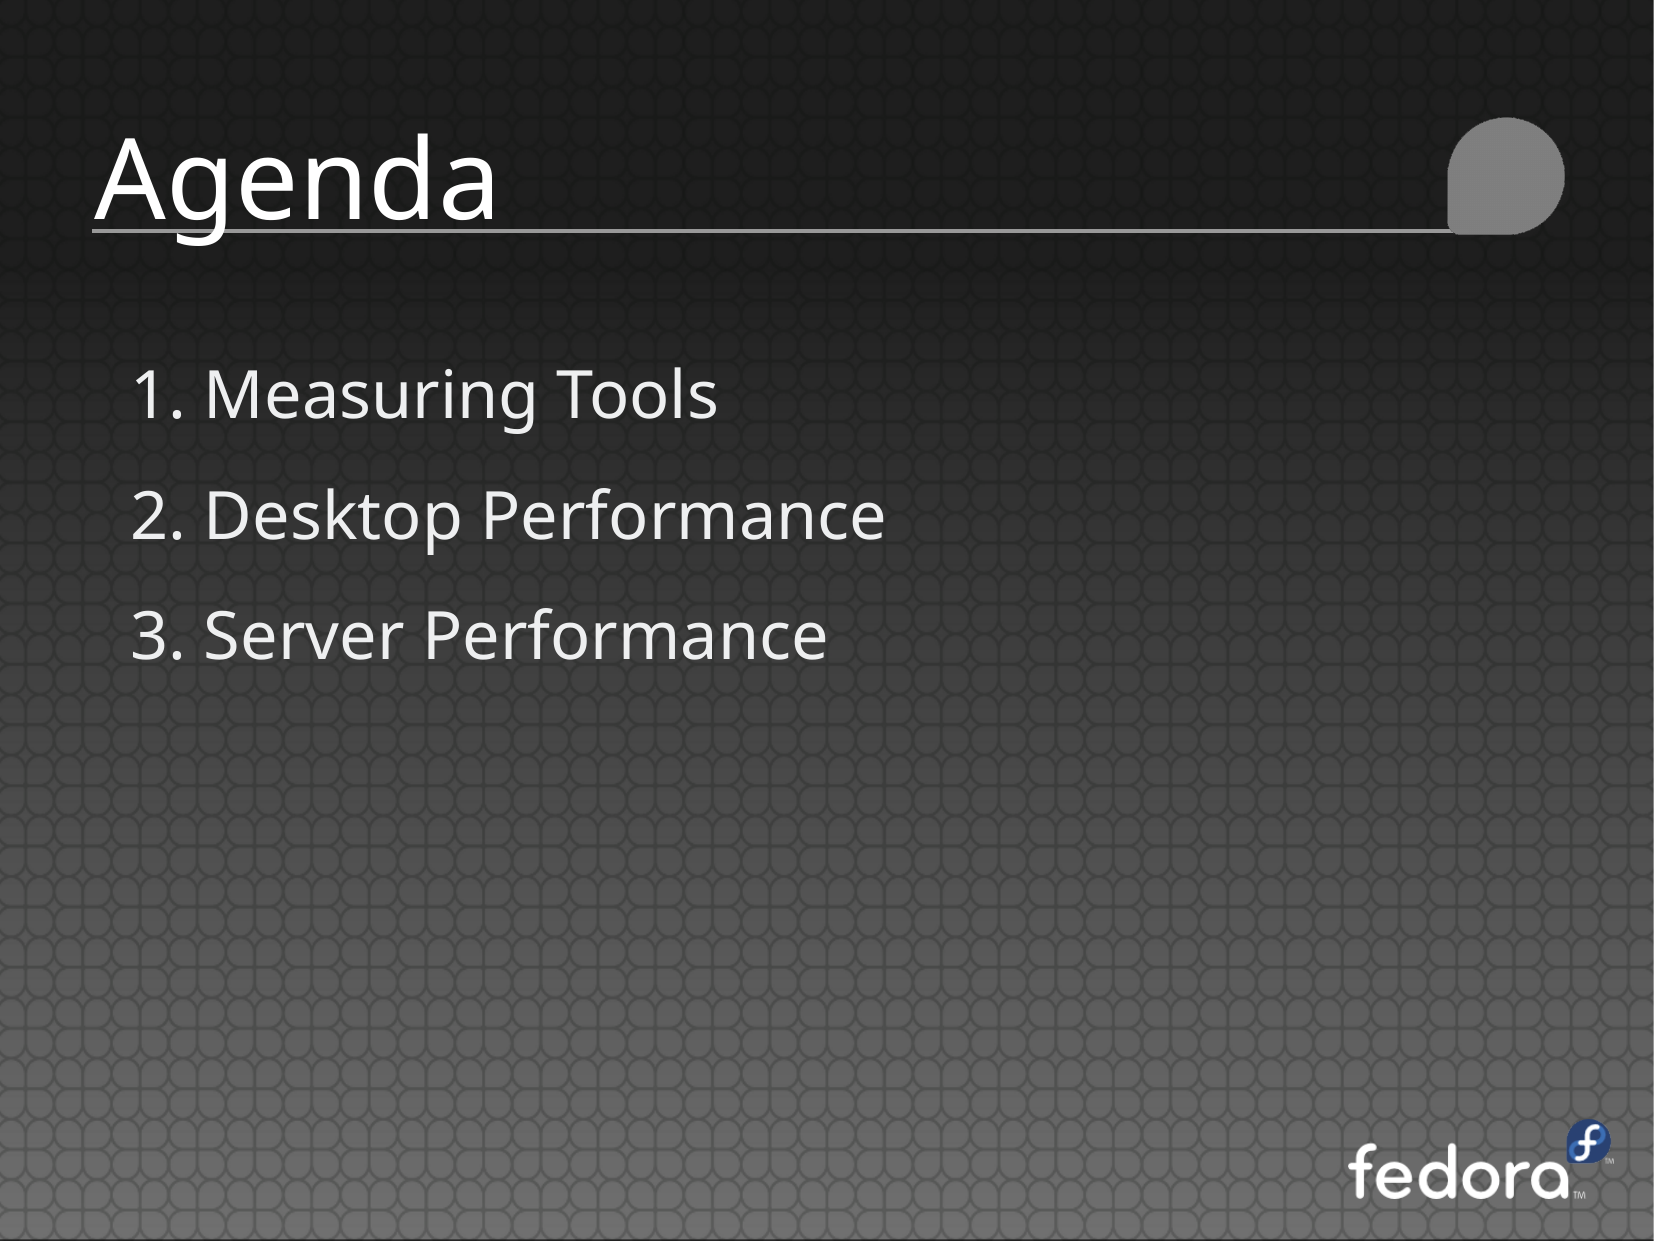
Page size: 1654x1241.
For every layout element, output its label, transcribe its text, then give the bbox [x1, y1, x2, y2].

title Agenda [94, 100, 1426, 251]
list Measuring Tools Desktop Performance Server Performance [112, 227, 1501, 1163]
picture [0, 0, 1654, 1241]
